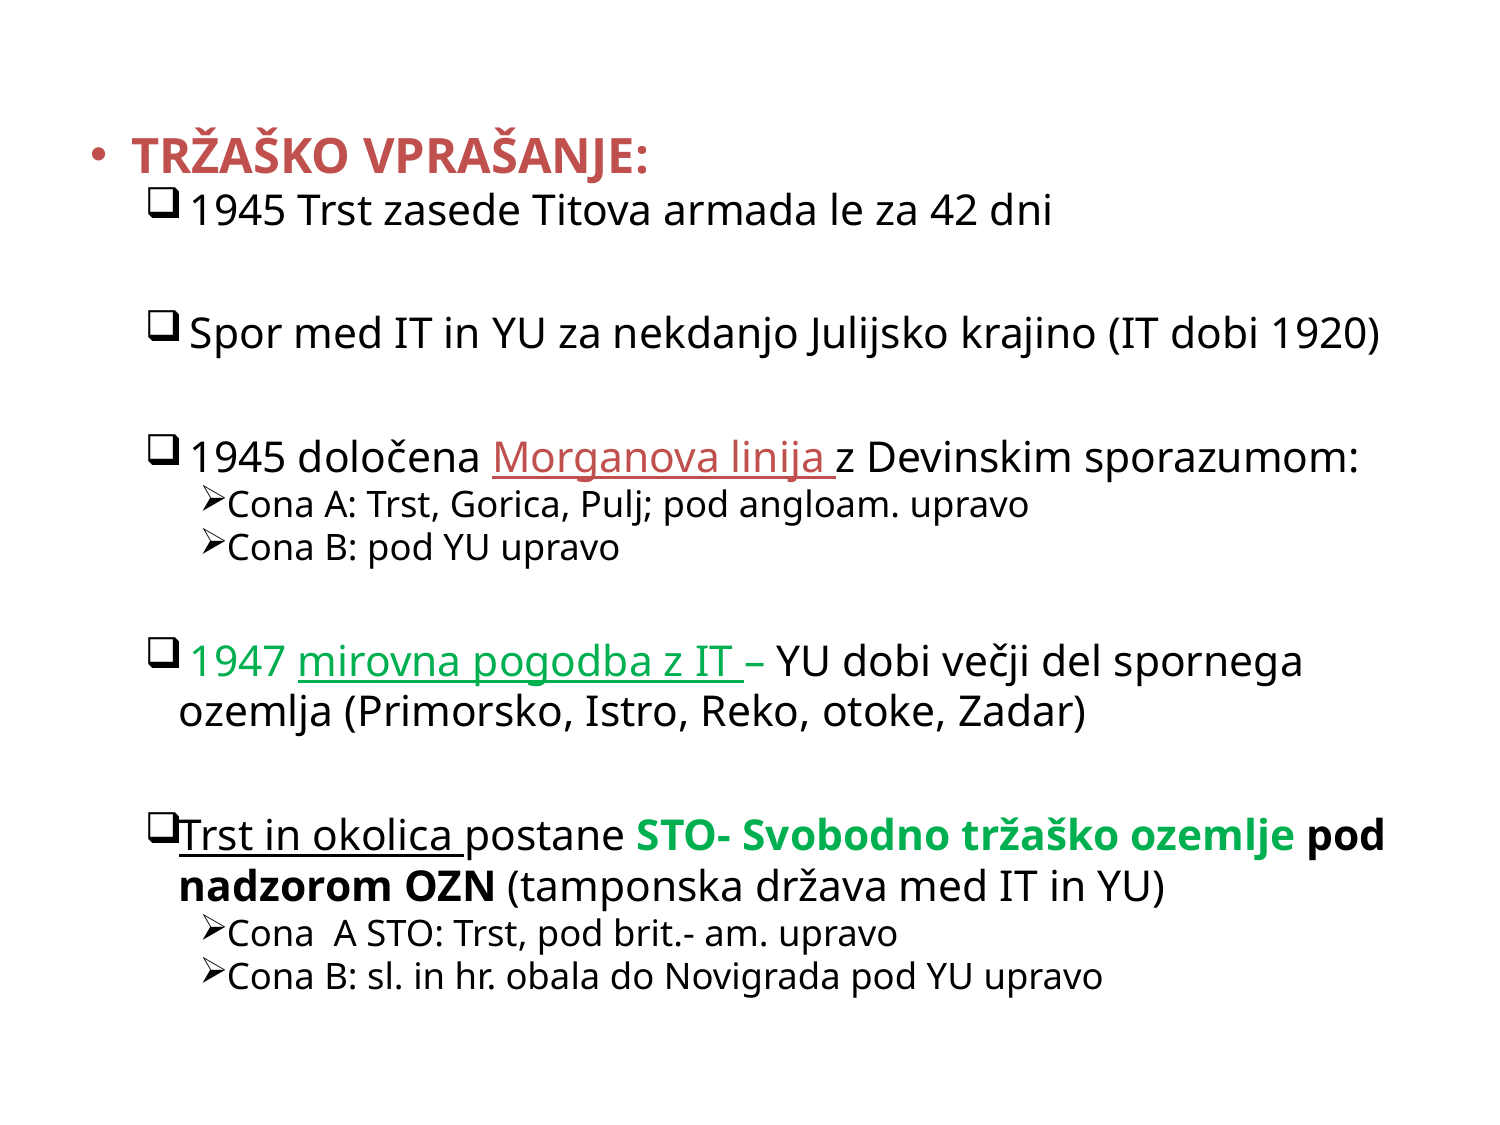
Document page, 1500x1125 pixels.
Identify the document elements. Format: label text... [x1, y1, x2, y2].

list TRŽAŠKO VPRAŠANJE: 1945 Trst zasede Titova armada le za 42 dni Spor med IT in YU za nekdanjo Julijsko krajino (IT dobi 1920) 1945 določena Morganova linija z Devinskim sporazumom: Cona A: Trst, Gorica, Pulj; pod angloam. upravo Cona B: pod YU upravo 1947 mirovna pogodba z IT – YU dobi večji del spornega ozemlja (Primorsko, Istro, Reko, otoke, Zadar) Trst in okolica postane STO- Svobodno tržaško ozemlje pod nadzorom OZN (tamponska država med IT in YU) Cona A STO: Trst, pod brit.- am. upravo Cona B: sl. in hr. obala do Novigrada pod YU upravo [75, 117, 1425, 1005]
